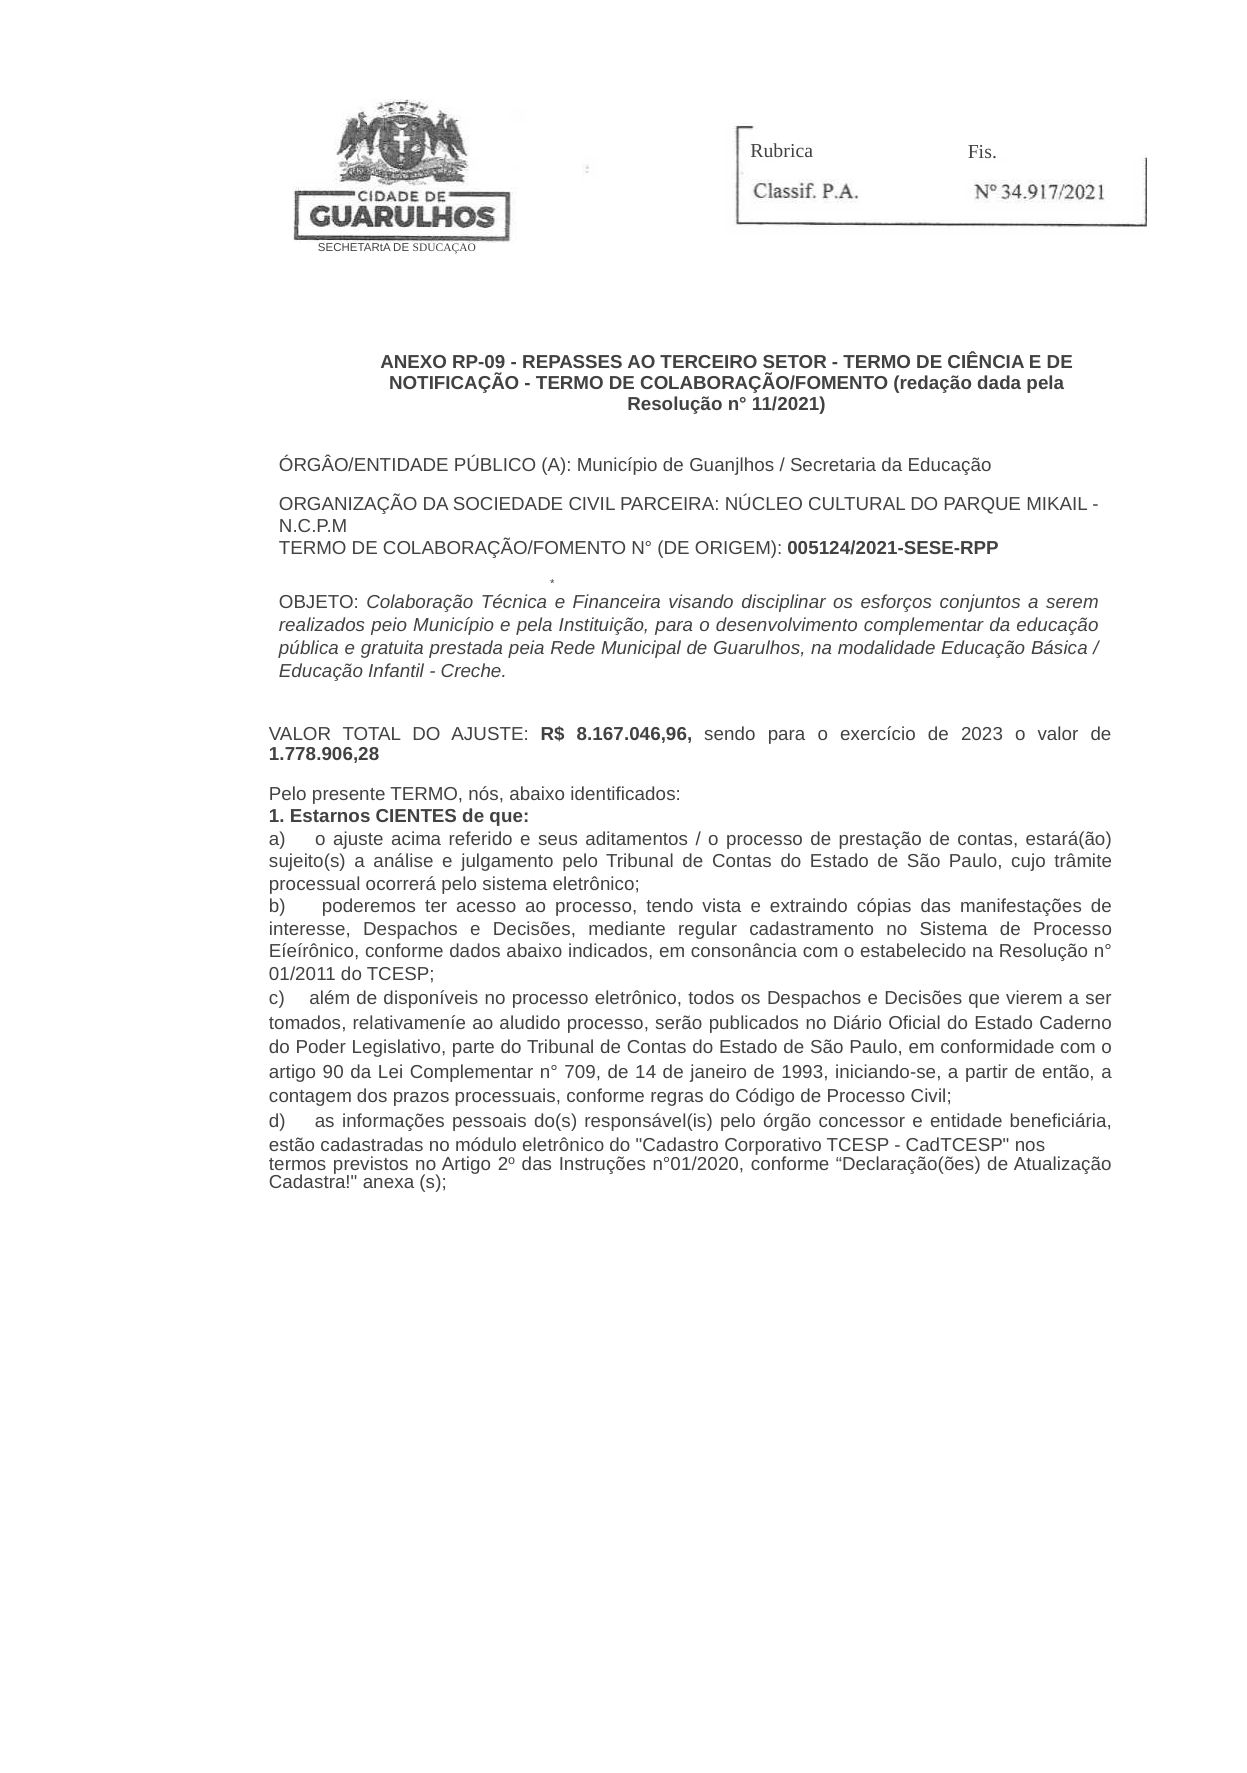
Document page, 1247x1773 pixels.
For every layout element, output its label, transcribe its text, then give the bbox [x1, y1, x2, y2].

text_box SECHETARtA DE SDUCAÇAO [318, 240, 486, 260]
picture [293, 99, 1147, 244]
text_box Rubrica [750, 138, 822, 159]
text_box VALOR TOTAL DO AJUSTE: R$ 8.167.046,96, sendo para o exercício de 2023 o valor de 1.778.906,28 Pelo presente TERMO, nós, abaixo identificados: 1. Estarnos CIENTES de que: a) o ajuste acima referido e seus aditamentos / o processo de prestação de contas, estará(ão) sujeito(s) a análise e julgamento pelo Tribunal de Contas do Estado de São Paulo, cujo trâmite processual ocorrerá pelo sistema eletrônico; b) poderemos ter acesso ao processo, tendo vista e extraindo cópias das manifestações de interesse, Despachos e Decisões, mediante regular cadastramento no Sistema de Processo Eíeírônico, conforme dados abaixo indicados, em consonância com o estabelecido na Resolução n° 01/2011 do TCESP; c) além de disponíveis no processo eletrônico, todos os Despachos e Decisões que vierem a ser tomados, relativameníe ao aludido processo, serão publicados no Diário Oficial do Estado Caderno do Poder Legislativo, parte do Tribunal de Contas do Estado de São Paulo, em conformidade com o artigo 90 da Lei Complementar n° 709, de 14 de janeiro de 1993, iniciando-se, a partir de então, a contagem dos prazos processuais, conforme regras do Código de Processo Civil; d) as informações pessoais do(s) responsável(is) pelo órgão concessor e entidade beneficiária, estão cadastradas no módulo eletrônico do "Cadastro Corporativo TCESP - CadTCESP" nos termos previstos no Artigo 2o das Instruções n°01/2020, conforme “Declaração(ões) de Atualização Cadastra!" anexa (s); [269, 725, 1112, 1241]
text_box ÓRGÂO/ENTIDADE PÚBLICO (A): Município de Guanjlhos / Secretaria da Educação ORGANIZAÇÃO DA SOCIEDADE CIVIL PARCEIRA: NÚCLEO CULTURAL DO PARQUE MIKAIL -N.C.P.M TERMO DE COLABORAÇÃO/FOMENTO N° (DE ORIGEM): 005124/2021-SESE-RPP * OBJETO: Colaboração Técnica e Financeira visando disciplinar os esforços conjuntos a serem realizados peio Município e pela Instituição, para o desenvolvimento complementar da educação pública e gratuita prestada peia Rede Municipal de Guarulhos, na modalidade Educação Básica / Educação Infantil - Creche. [279, 453, 1115, 701]
text_box ANEXO RP-09 - REPASSES AO TERCEIRO SETOR - TERMO DE CIÊNCIA E DE NOTIFICAÇÃO - TERMO DE COLABORAÇÃO/FOMENTO (redação dada pela Resolução n° 11/2021) [375, 351, 1077, 420]
text_box Fis. [968, 138, 1003, 160]
